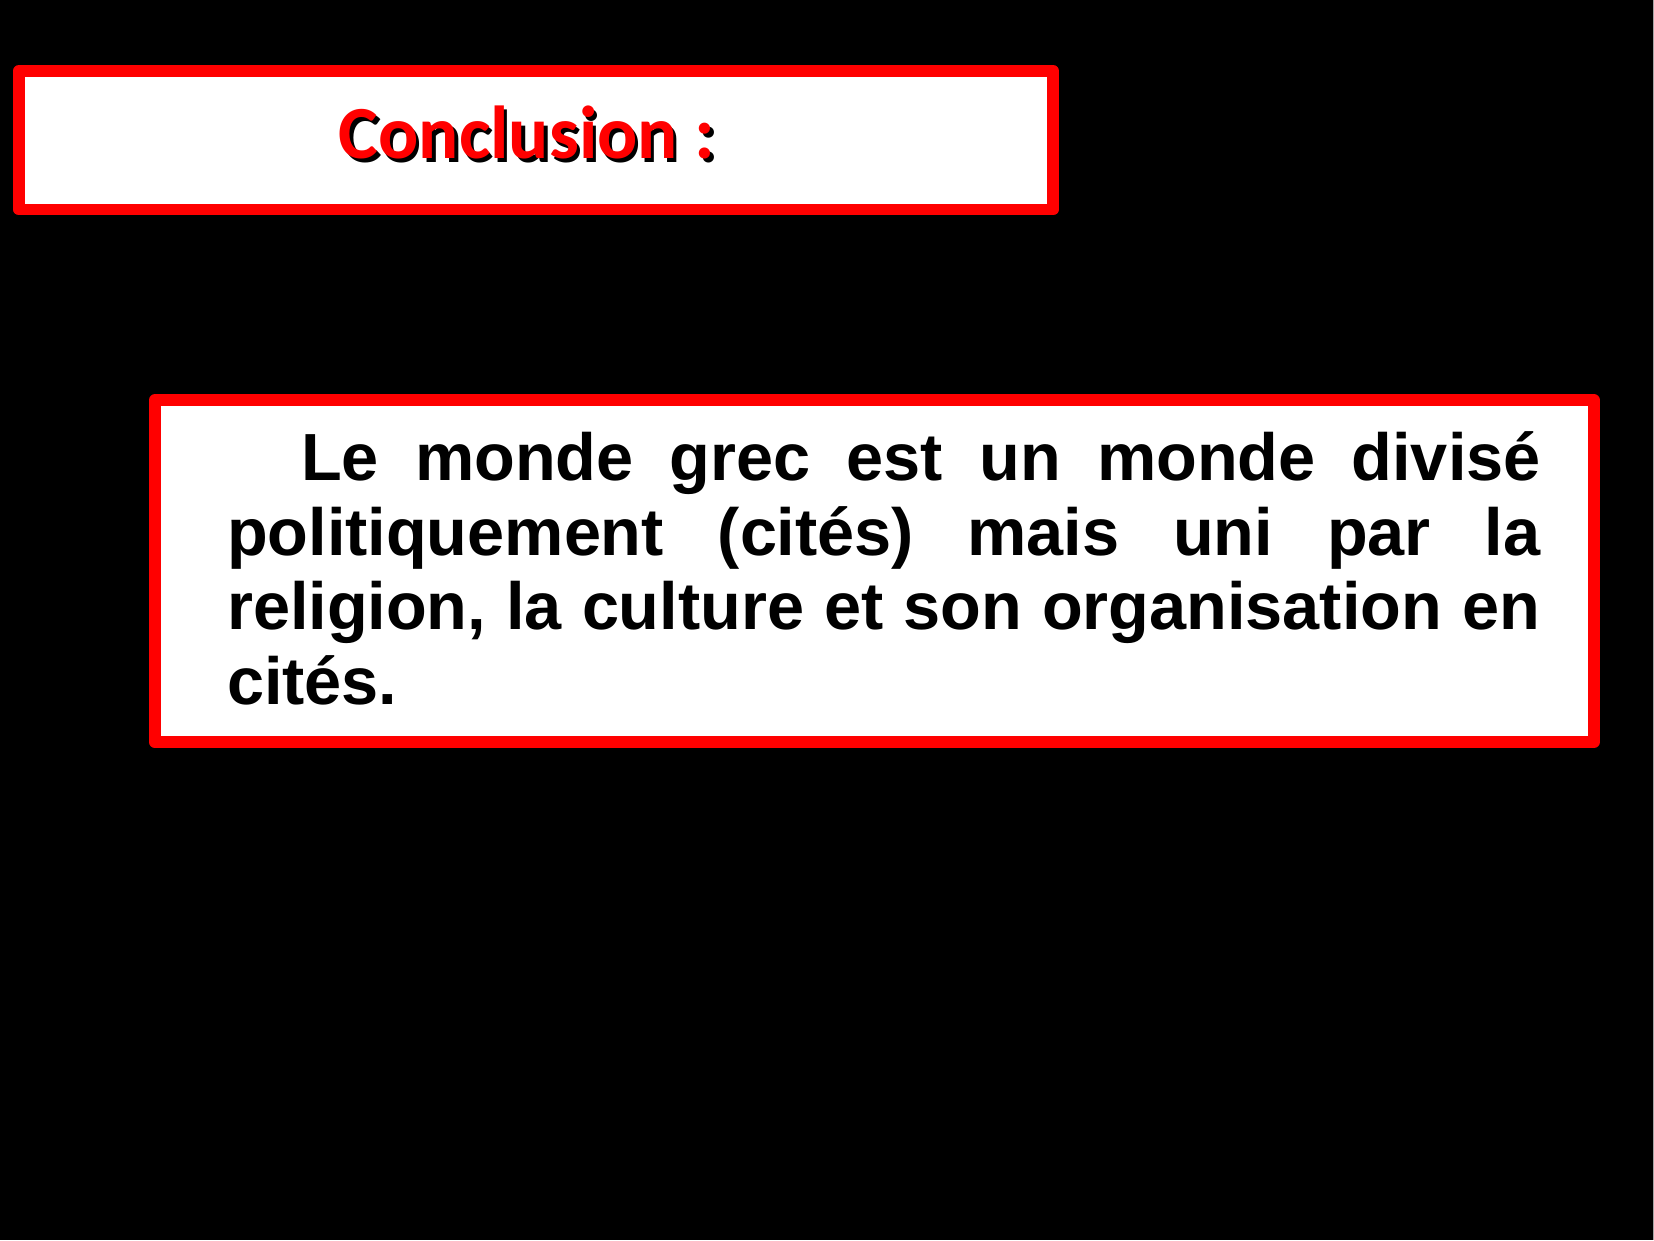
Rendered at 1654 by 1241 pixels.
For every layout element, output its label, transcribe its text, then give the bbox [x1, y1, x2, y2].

text_box Conclusion : [18, 71, 1054, 210]
text_box Le monde grec est un monde divisé politiquement (cités) mais uni par la religion, la culture et son organisation en cités. [212, 412, 1557, 800]
text_box [154, 400, 1594, 743]
